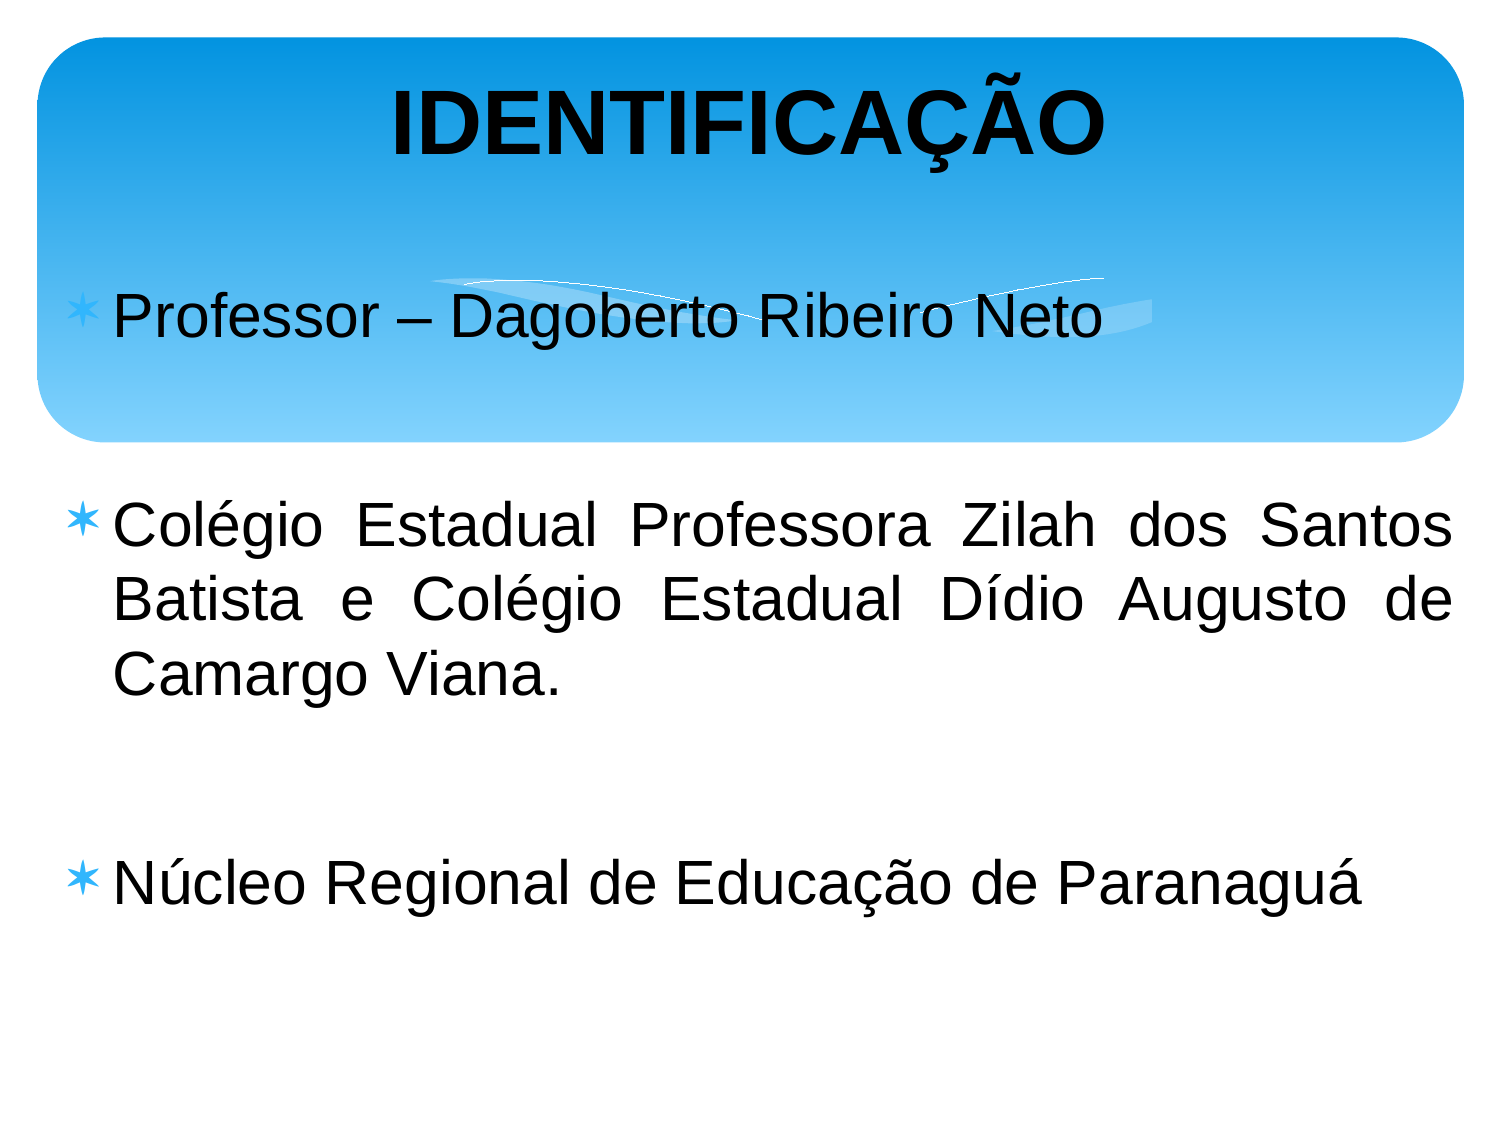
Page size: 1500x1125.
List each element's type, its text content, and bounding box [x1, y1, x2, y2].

list Professor – Dagoberto Ribeiro Neto Colégio Estadual Professora Zilah dos Santos Batista e Colégio Estadual Dídio Augusto de Camargo Viana. Núcleo Regional de Educação de Paranaguá [53, 267, 1471, 1083]
title IDENTIFICAÇÃO [75, 55, 1425, 261]
